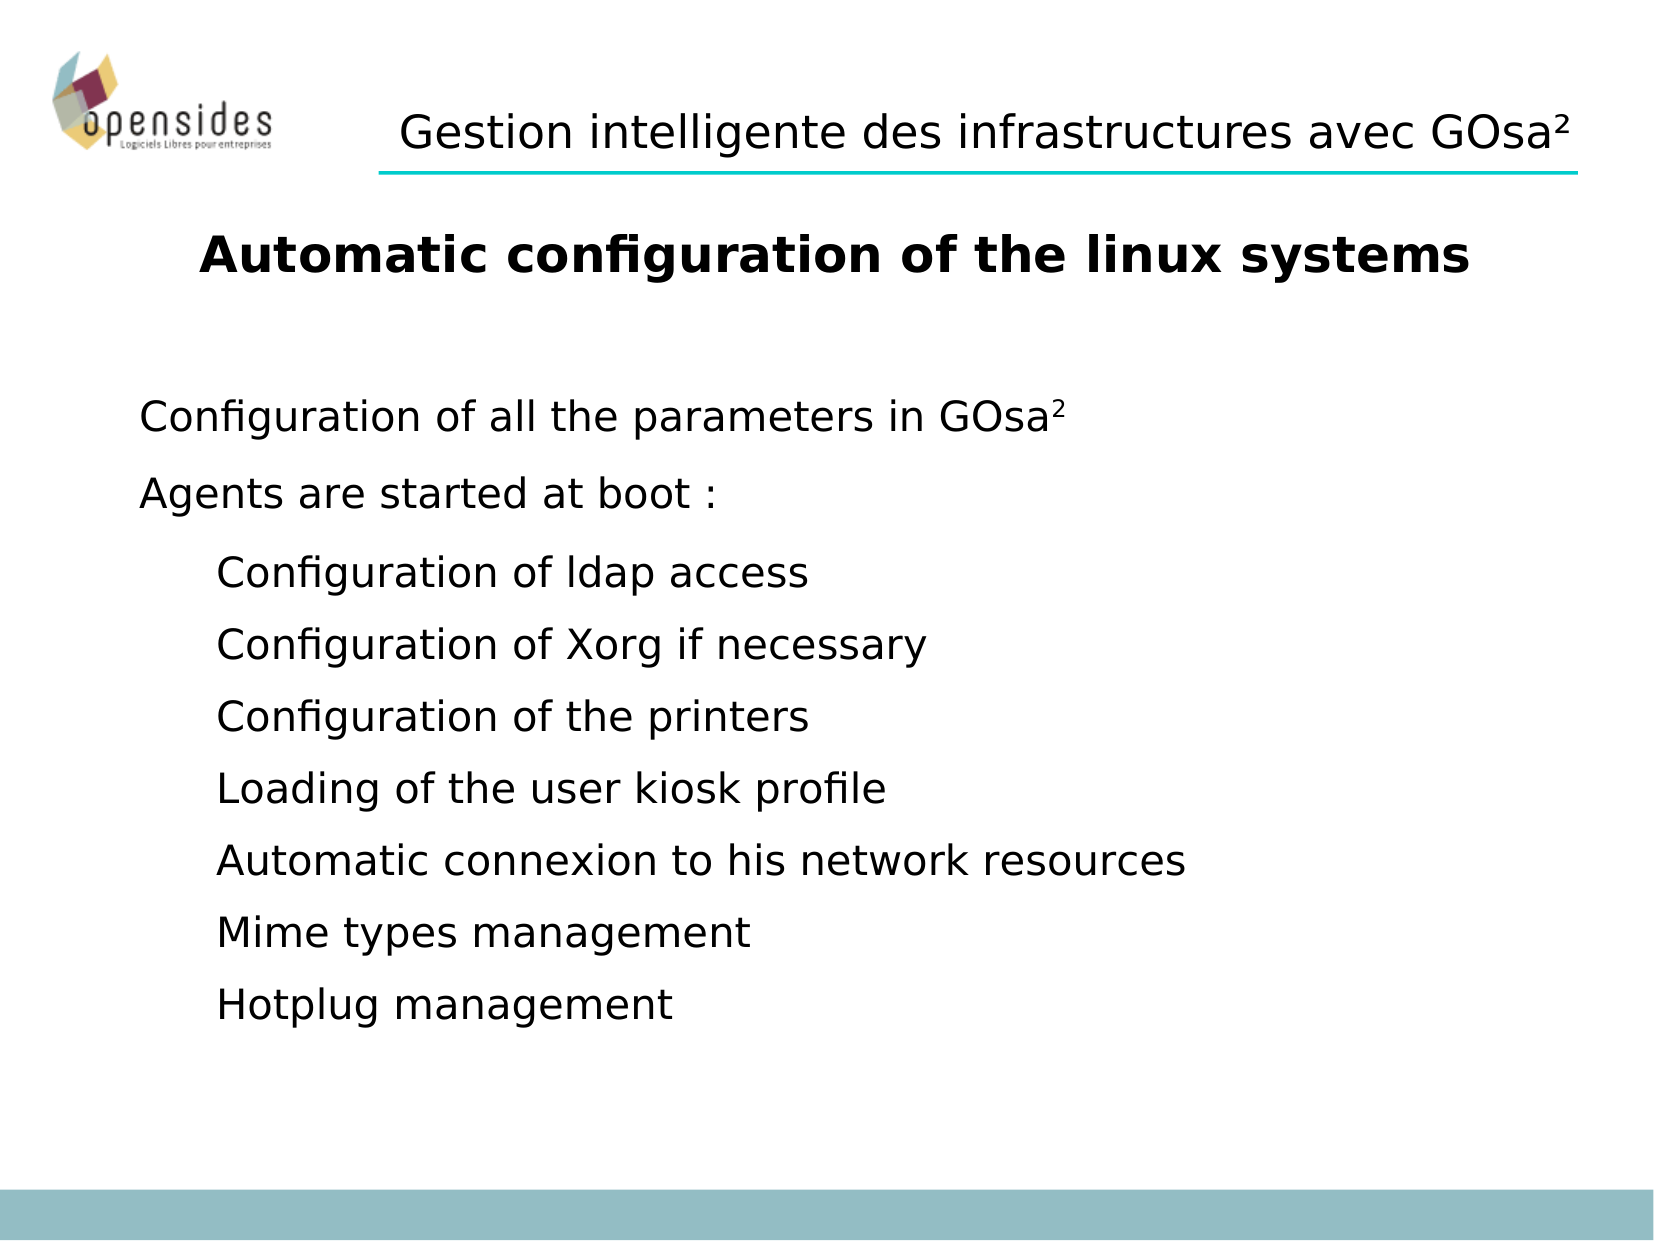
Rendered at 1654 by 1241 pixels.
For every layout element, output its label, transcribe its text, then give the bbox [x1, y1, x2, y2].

picture [22, 30, 308, 187]
text_box [0, 1189, 1654, 1241]
text_box [378, 171, 1578, 175]
list Automatic configuration of the linux systems Configuration of all the parameters in GOsa2 Agents are started at boot : Configuration of ldap access Configuration of Xorg if necessary Configuration of the printers Loading of the user kiosk profile Automatic connexion to his network resources Mime types management Hotplug management [121, 226, 1534, 1031]
text_box Gestion intelligente des infrastructures avec GOsa² [317, 98, 1654, 167]
